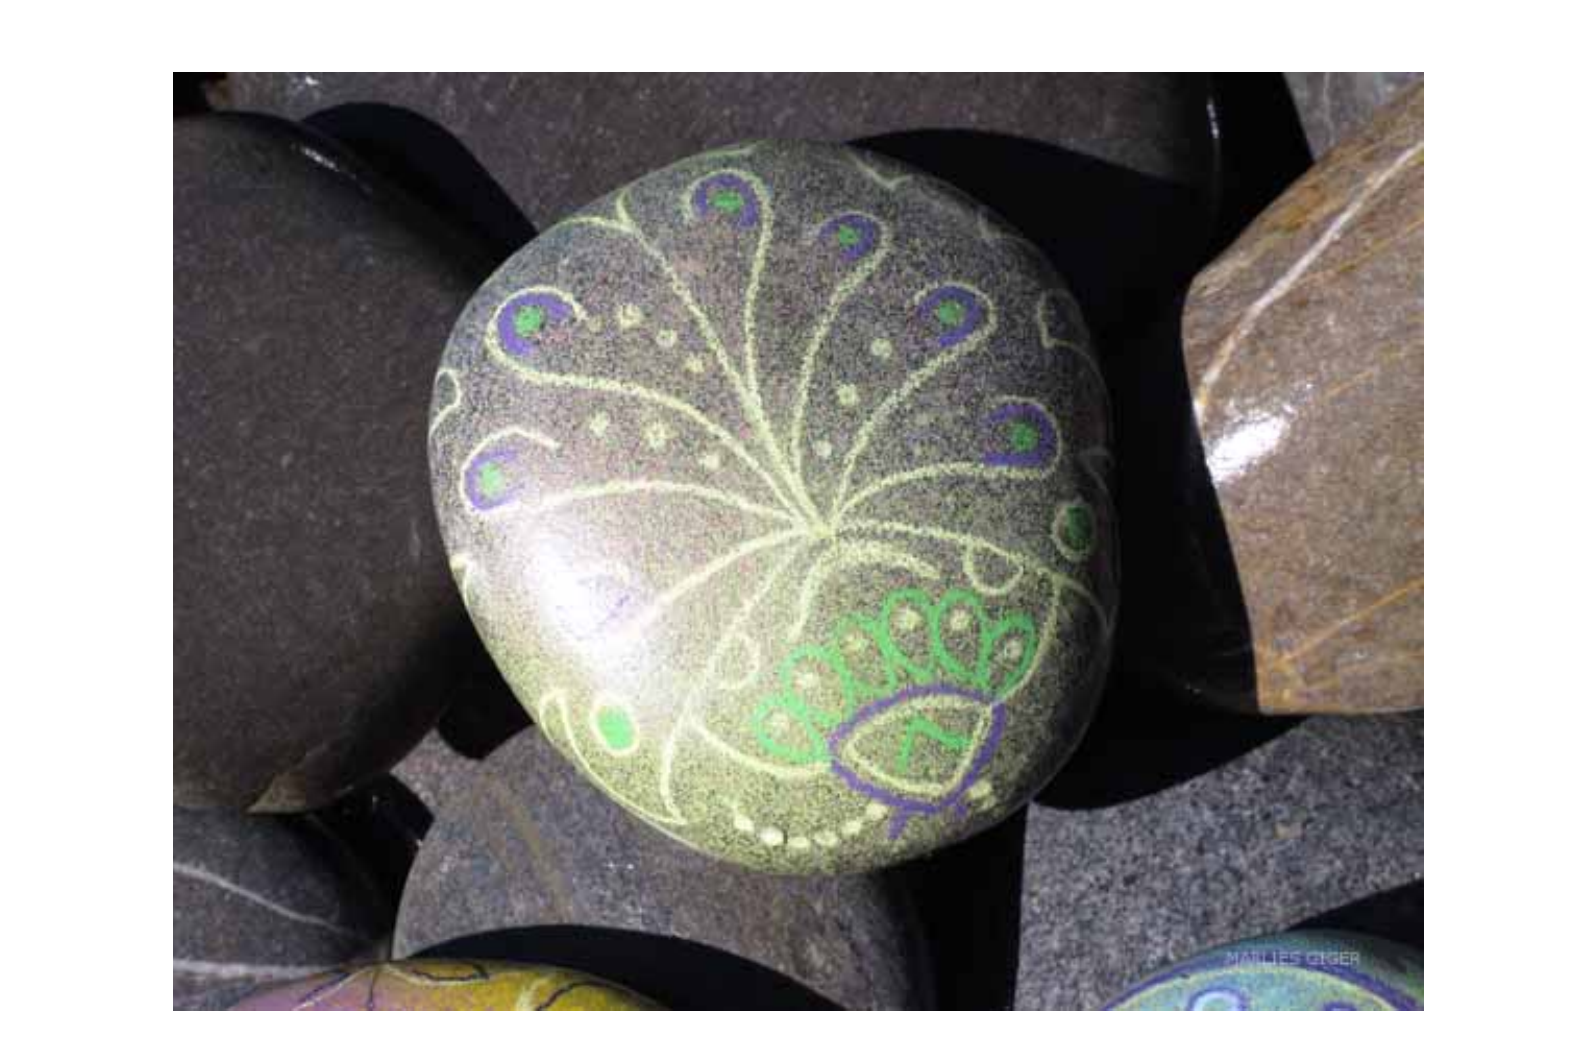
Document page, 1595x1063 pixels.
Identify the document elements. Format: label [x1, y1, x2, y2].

picture [173, 72, 1424, 1011]
